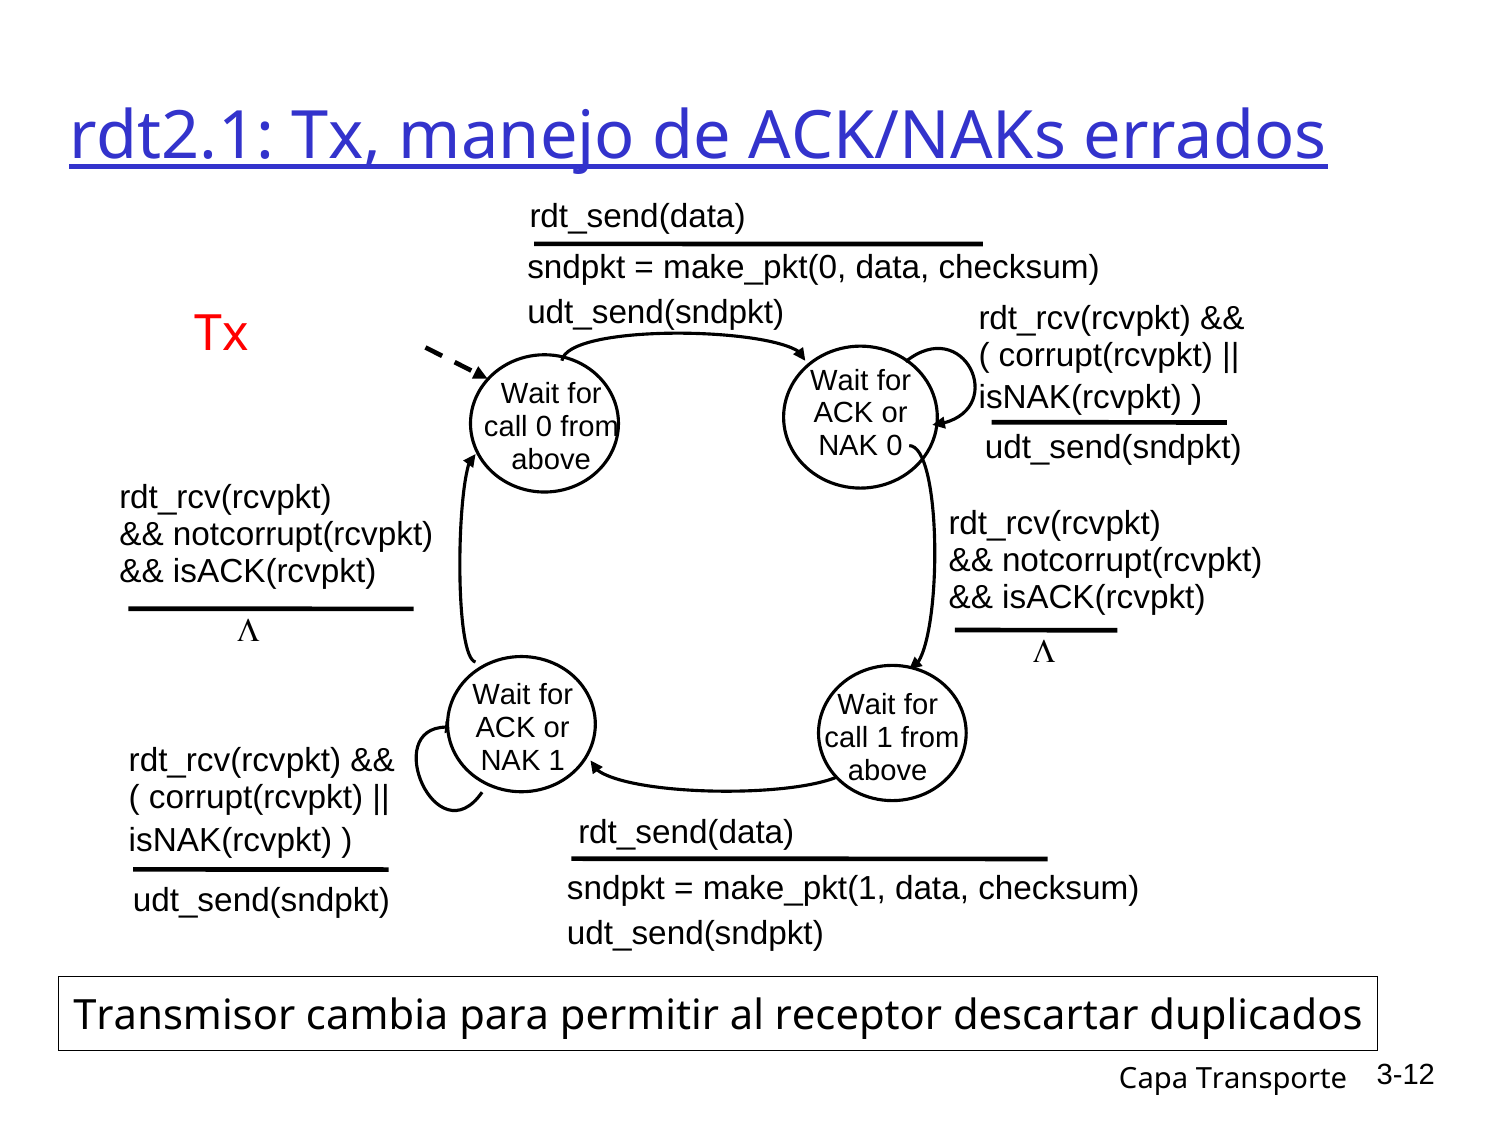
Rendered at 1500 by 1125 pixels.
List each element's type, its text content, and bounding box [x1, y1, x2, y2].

text_box udt_send(sndpkt)‏ [970, 415, 1342, 482]
text_box  [222, 610, 276, 657]
text_box [840, 781, 945, 801]
text_box Transmisor cambia para permitir al receptor descartar duplicados [58, 976, 1369, 1051]
text_box rdt_send(data)‏ [514, 183, 862, 234]
text_box udt_send(sndpkt)‏ [118, 867, 417, 914]
text_box Wait for call 0 from above [461, 369, 641, 470]
text_box Wait for ACK or NAK 0 [771, 356, 951, 463]
text_box [821, 346, 900, 356]
text_box [801, 463, 920, 489]
text_box [477, 656, 566, 670]
title rdt2.1: Tx, manejo de ACK/NAKs errados [54, 38, 1413, 227]
text_box Wait for ACK or NAK 1 [437, 670, 609, 771]
text_box [490, 470, 599, 493]
text_box rdt_rcv(rcvpkt) && notcorrupt(rcvpkt) && isACK(rcvpkt) [933, 496, 1426, 591]
text_box Wait for call 1 from above [796, 680, 980, 781]
text_box sndpkt = make_pkt(0, data, checksum)‏ udt_send(sndpkt)‏ [512, 235, 1119, 301]
text_box [468, 771, 575, 792]
text_box  [1017, 631, 1071, 678]
text_box [846, 665, 939, 680]
text_box sndpkt = make_pkt(1, data, checksum)‏ udt_send(sndpkt)‏ [552, 856, 1170, 923]
text_box Tx [179, 288, 264, 373]
text_box rdt_rcv(rcvpkt) && notcorrupt(rcvpkt) && isACK(rcvpkt) [104, 471, 451, 565]
text_box rdt_rcv(rcvpkt) && ( corrupt(rcvpkt) || isNAK(rcvpkt) )‏ [114, 733, 445, 828]
text_box rdt_rcv(rcvpkt) && ( corrupt(rcvpkt) || isNAK(rcvpkt) )‏ [963, 291, 1385, 386]
text_box [499, 354, 590, 369]
text_box rdt_send(data)‏ [563, 800, 956, 848]
